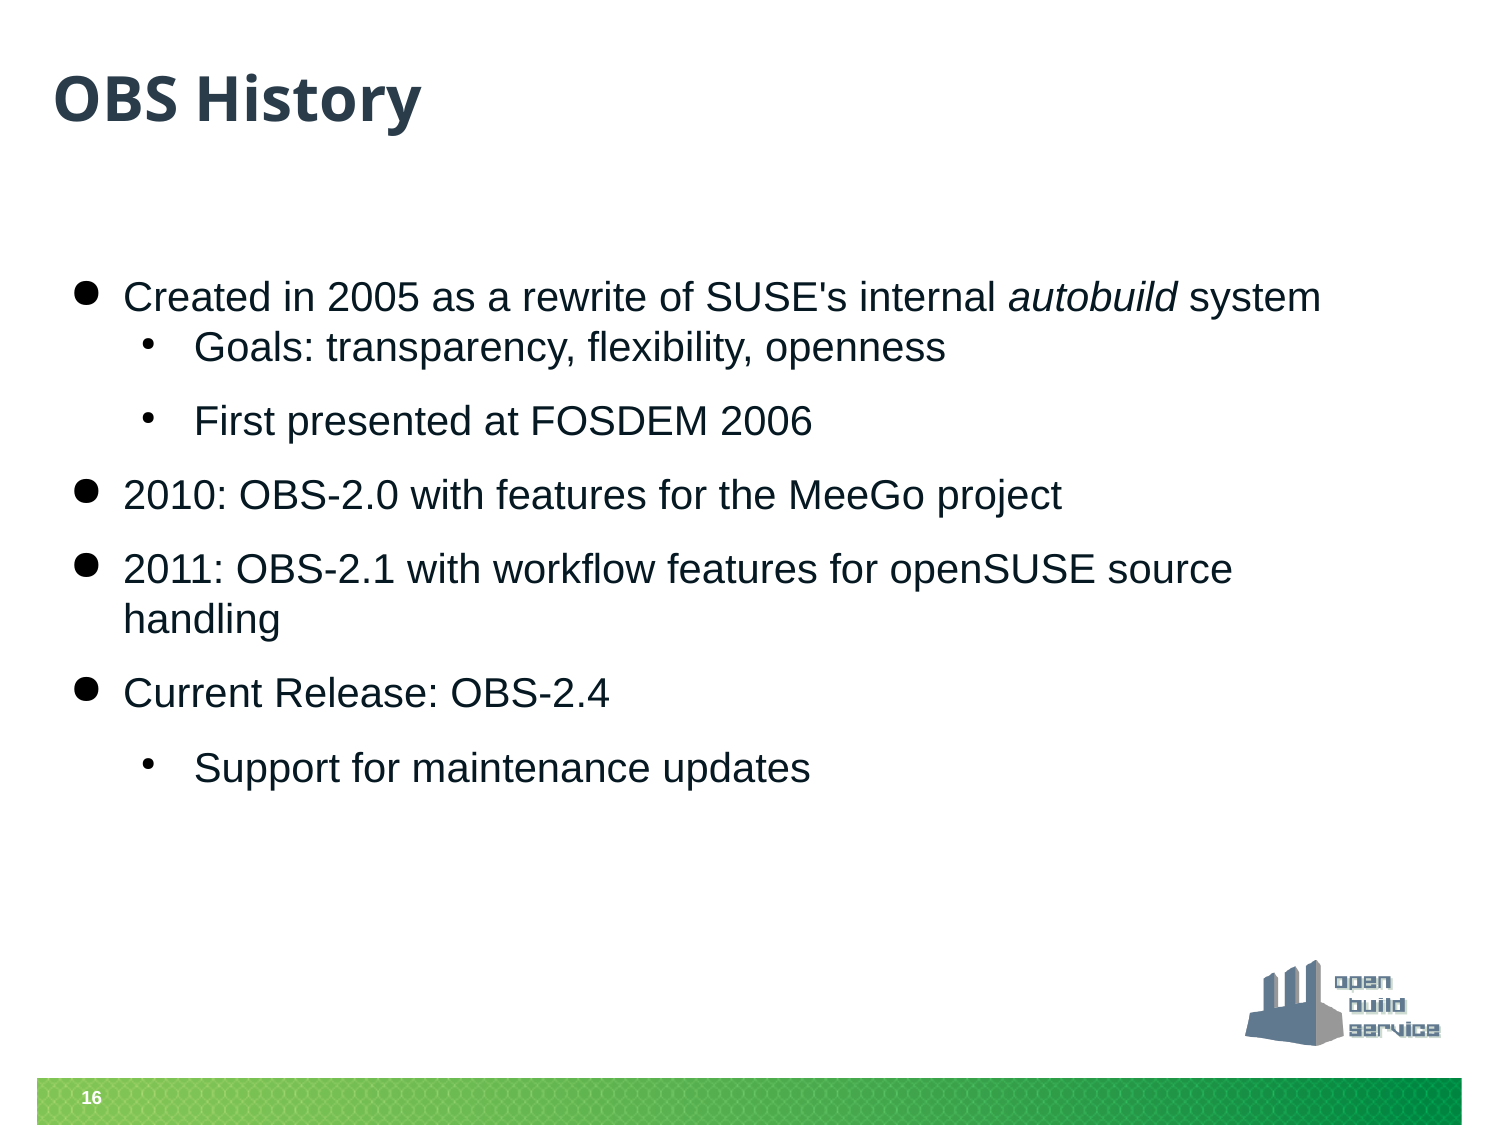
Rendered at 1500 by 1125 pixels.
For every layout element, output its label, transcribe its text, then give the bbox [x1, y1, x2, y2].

picture [37, 1078, 1462, 1125]
list Created in 2005 as a rewrite of SUSE's internal autobuild system Goals: transparency, flexibility, openness First presented at FOSDEM 2006 2010: OBS-2.0 with features for the MeeGo project 2011: OBS-2.1 with workflow features for openSUSE source handling Current Release: OBS-2.4 Support for maintenance updates [37, 262, 1388, 1005]
picture [1245, 960, 1441, 1046]
title OBS History [37, 51, 1388, 209]
